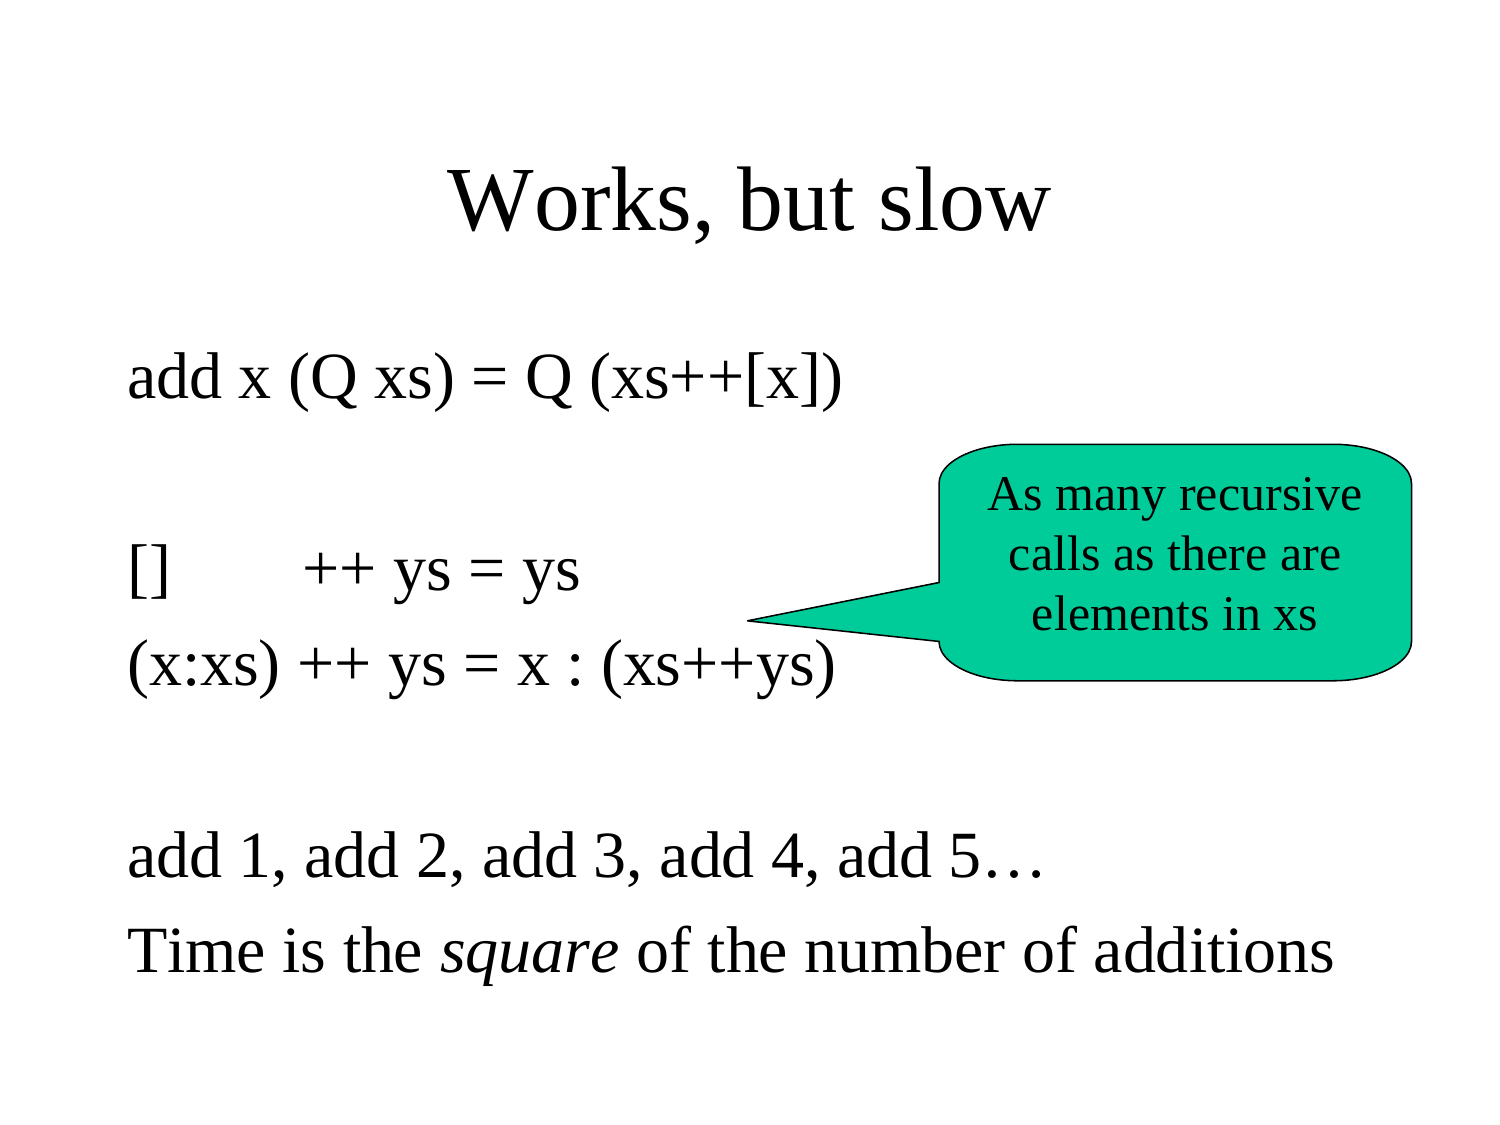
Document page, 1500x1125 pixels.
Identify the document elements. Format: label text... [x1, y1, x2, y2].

text_box As many recursive calls as there are elements in xs [747, 444, 1412, 681]
title Works, but slow [112, 99, 1388, 288]
list add x (Q xs) = Q (xs++[x]) [] ++ ys = ys (x:xs) ++ ys = x : (xs++ys) add 1, add 2, add 3, add 4, add 5… Time is the square of the number of additions [112, 324, 1388, 1000]
